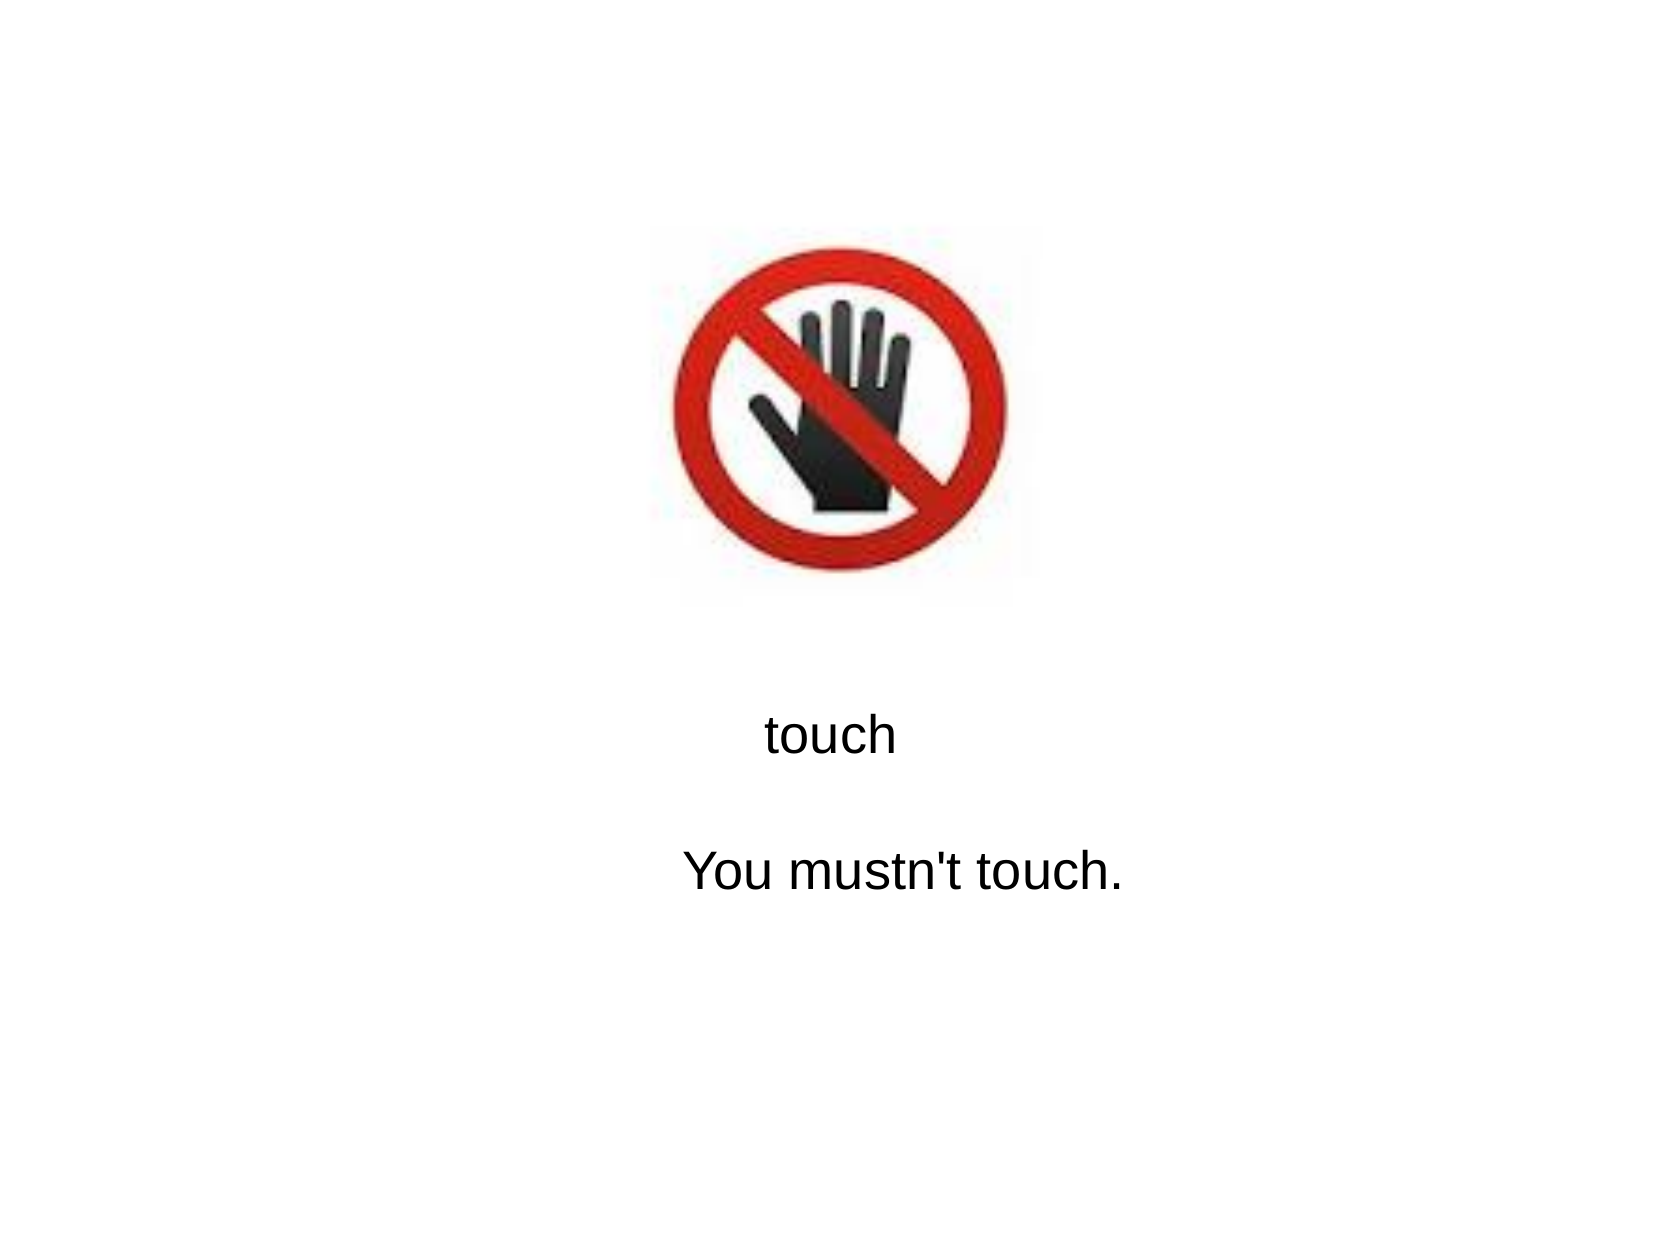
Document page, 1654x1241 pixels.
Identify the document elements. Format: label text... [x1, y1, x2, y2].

text_box touch [750, 696, 913, 773]
picture [593, 171, 1099, 661]
text_box You mustn't touch. [667, 832, 1139, 909]
